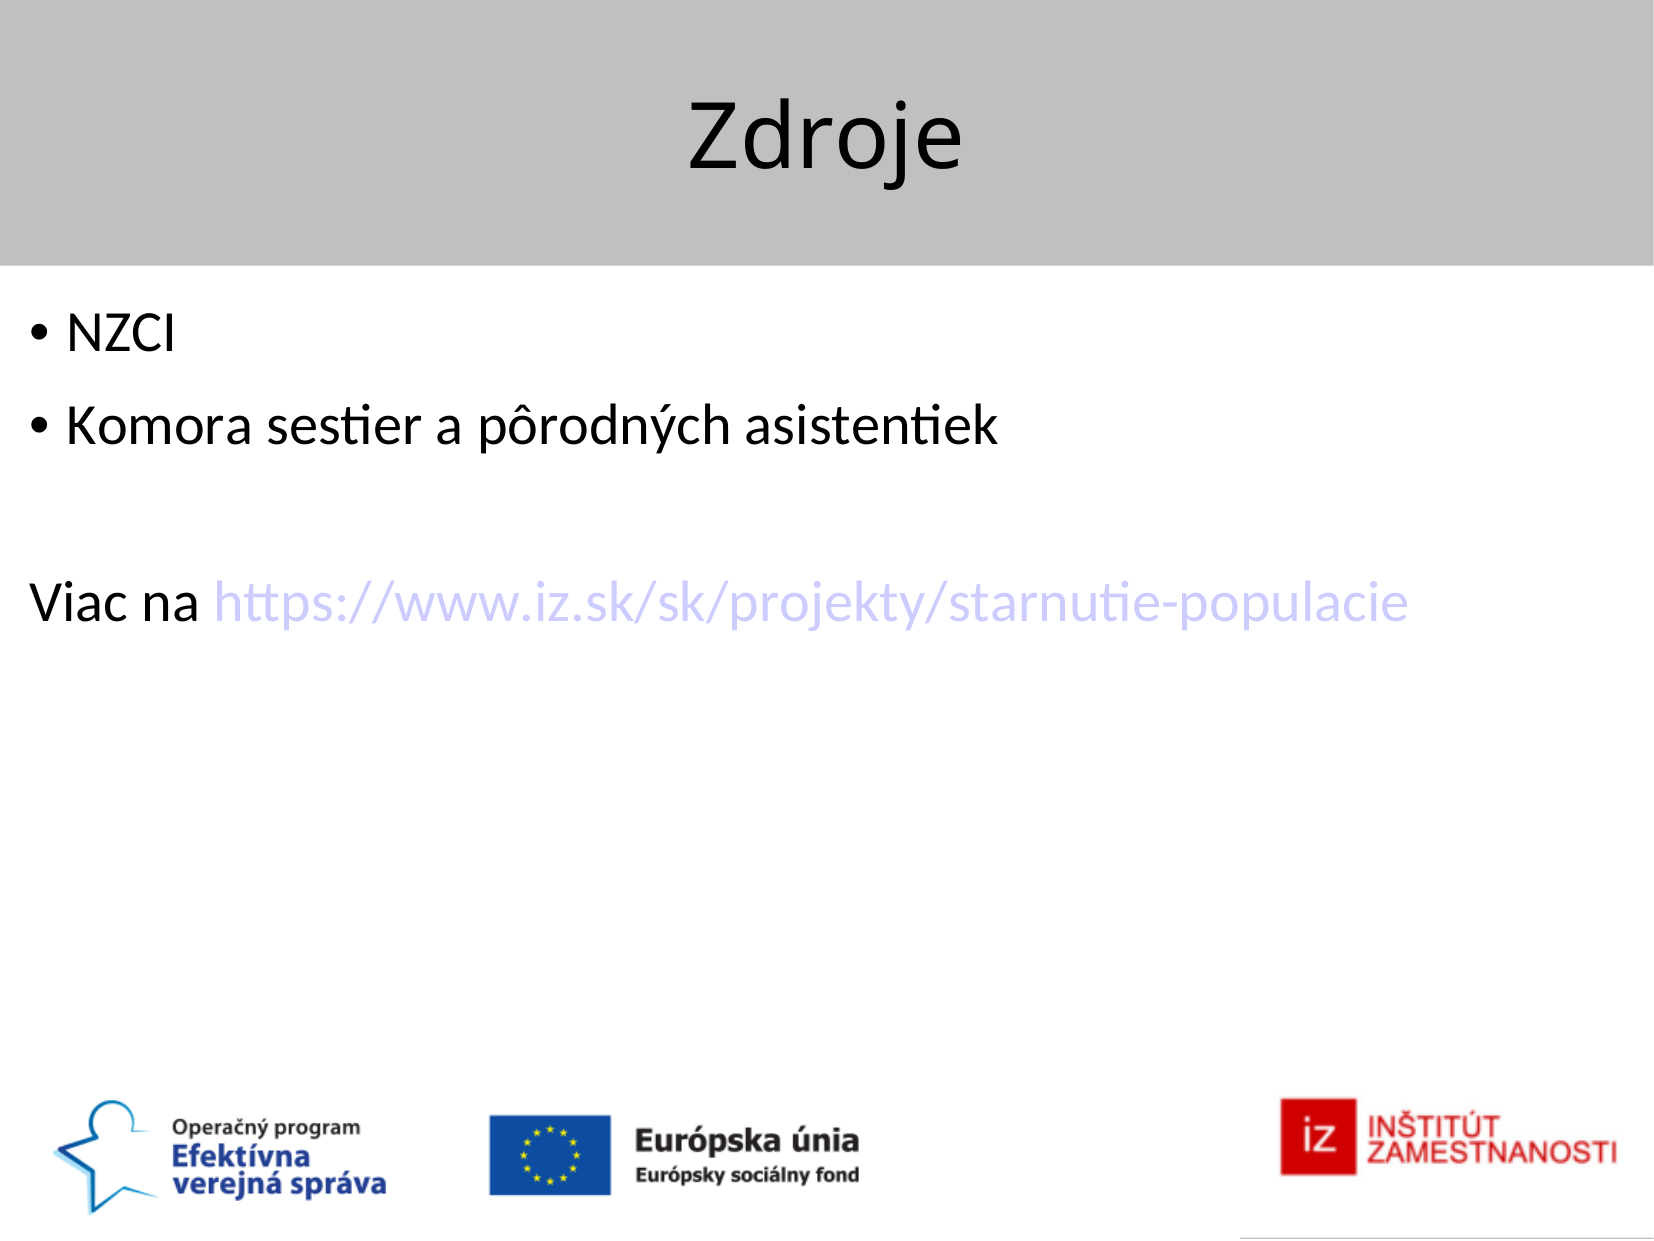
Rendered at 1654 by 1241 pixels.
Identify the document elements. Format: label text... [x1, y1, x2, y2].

picture [1240, 1033, 1654, 1241]
list • NZCI • Komora sestier a pôrodných asistentiek Viac na https://www.iz.sk/sk/projekty/starnutie-populacie [29, 295, 1533, 1077]
title Zdroje [88, 29, 1565, 237]
picture [29, 1077, 886, 1241]
